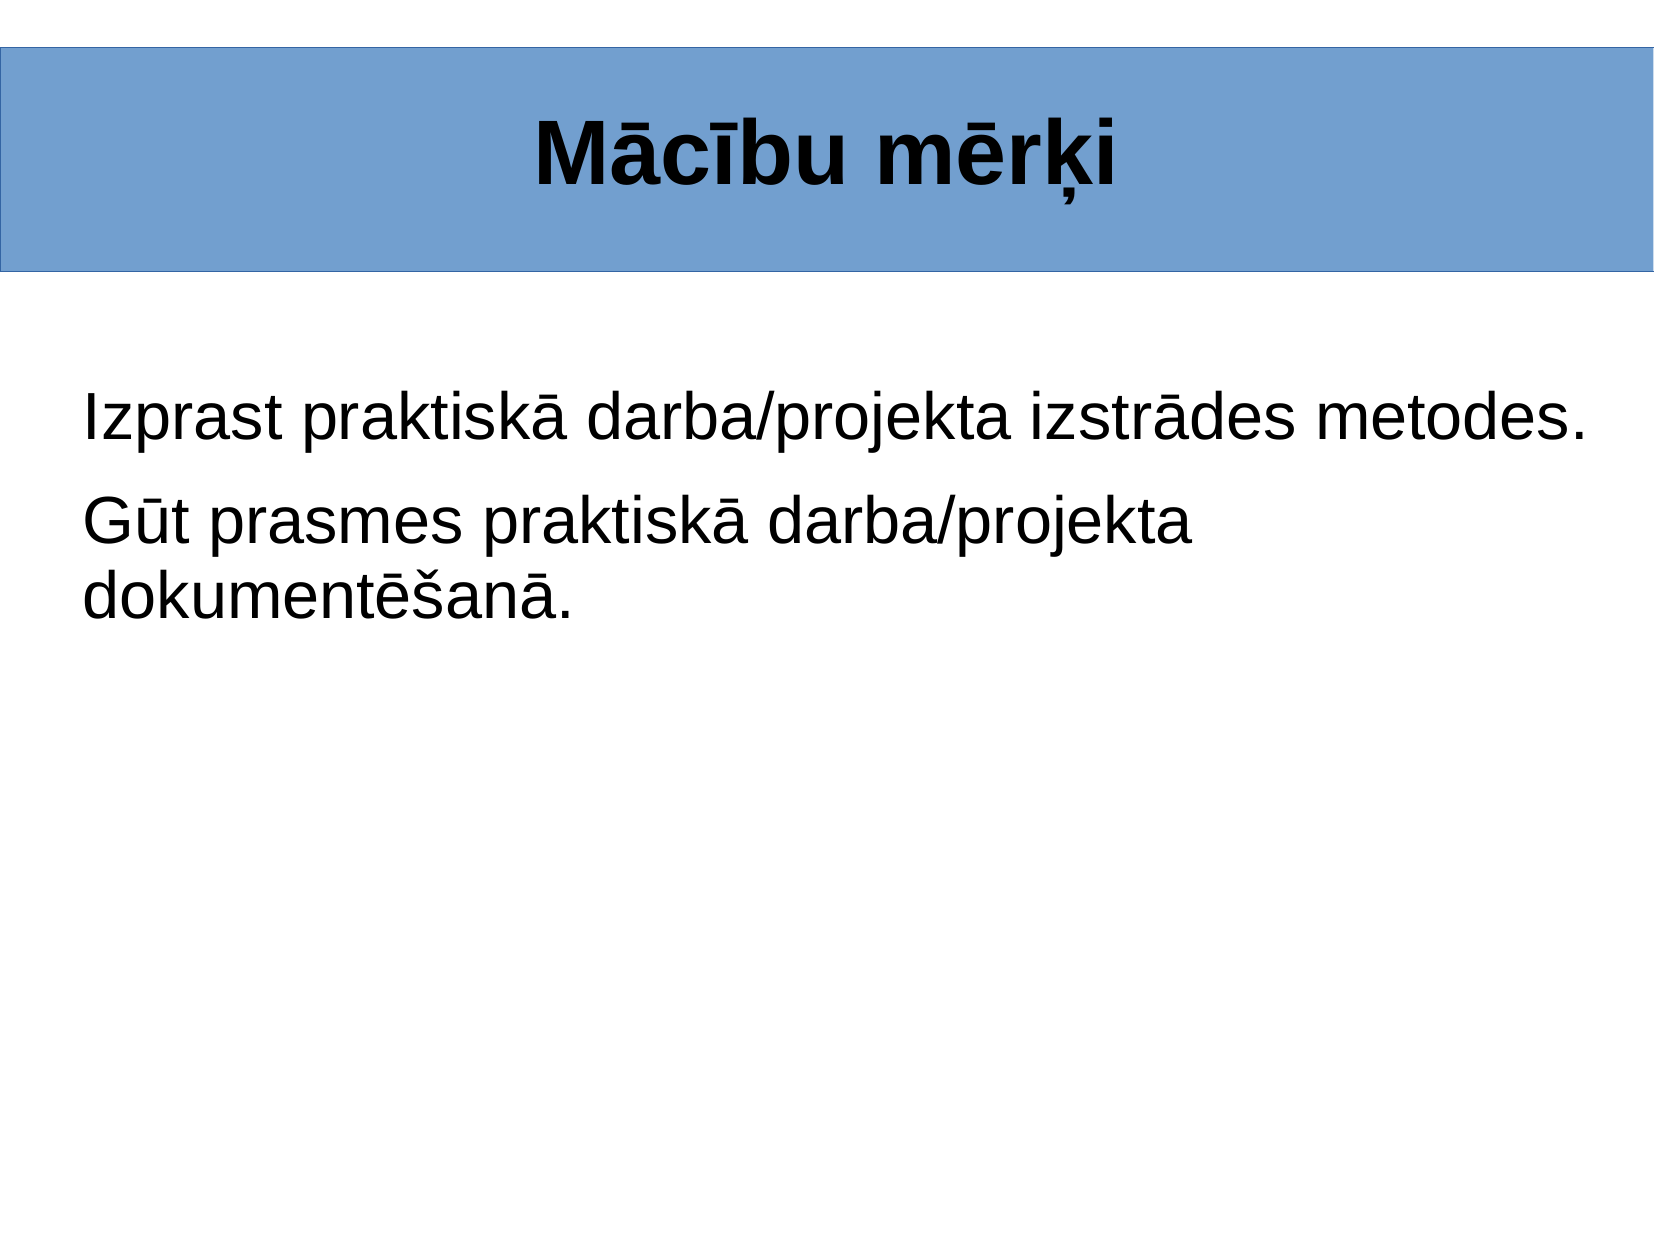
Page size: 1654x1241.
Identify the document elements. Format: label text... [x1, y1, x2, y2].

title Mācību mērķi [82, 49, 1571, 257]
list Izprast praktiskā darba/projekta izstrādes metodes. Gūt prasmes praktiskā darba/projekta dokumentēšanā. [82, 378, 1619, 1099]
text_box [0, 47, 1654, 272]
